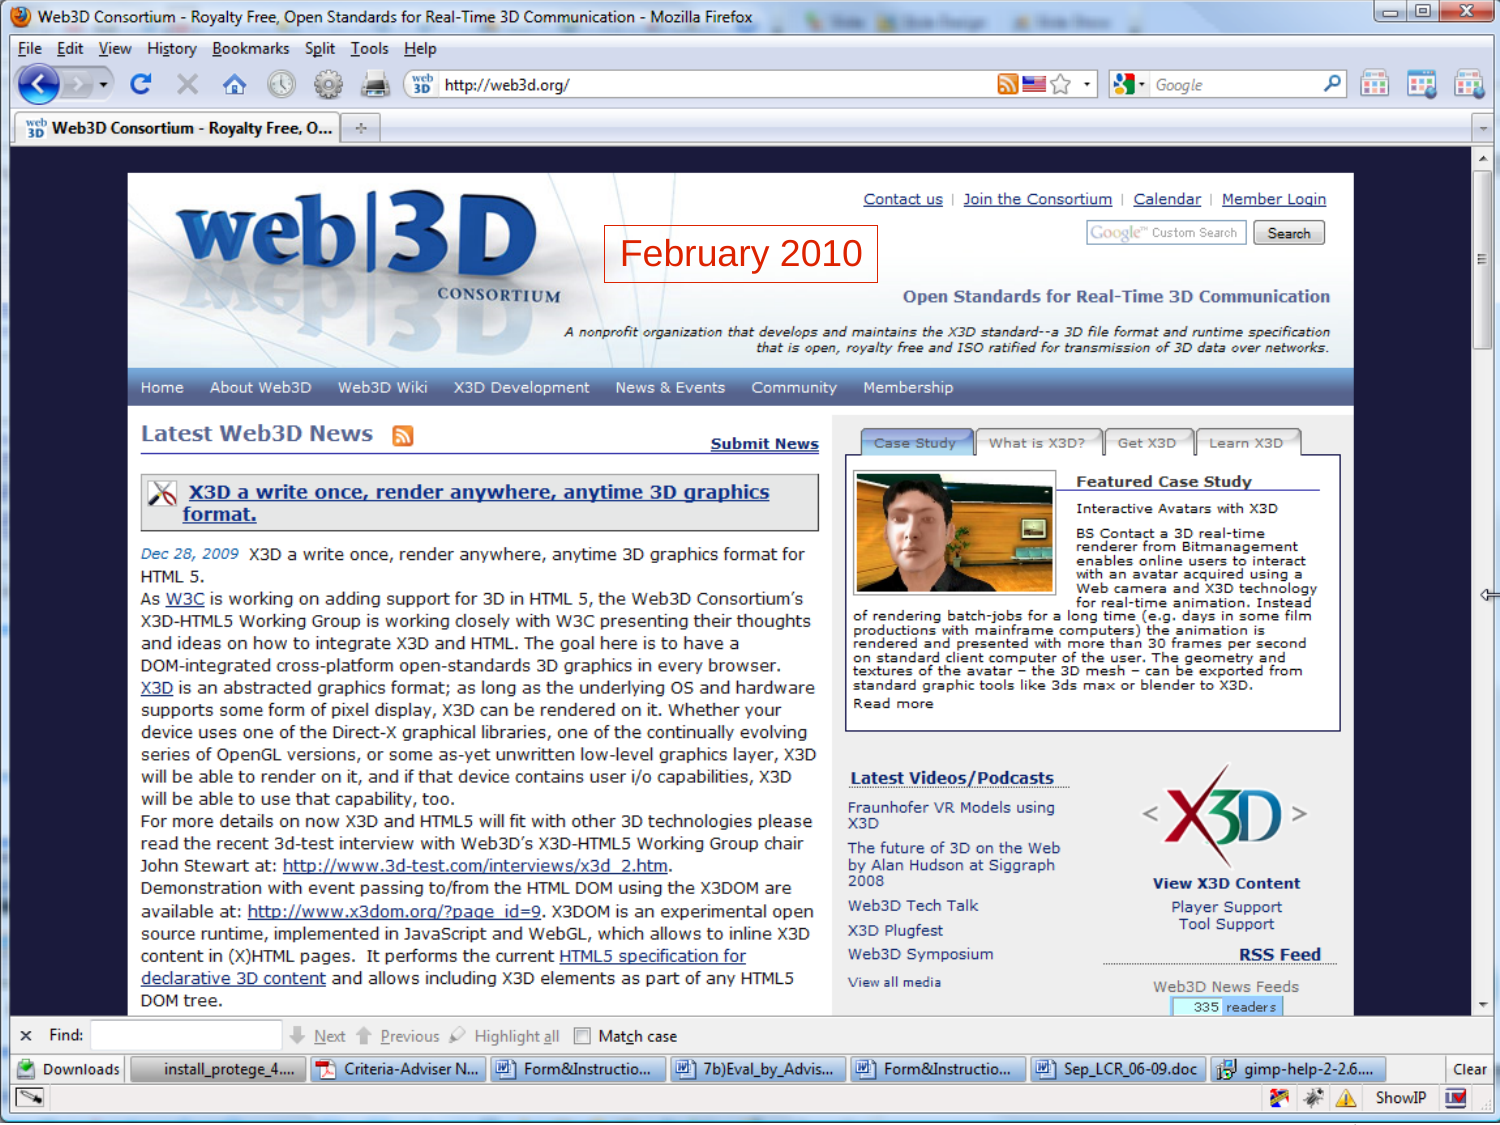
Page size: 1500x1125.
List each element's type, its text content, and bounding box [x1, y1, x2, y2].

picture [0, 0, 1500, 1125]
text_box February 2010 [604, 225, 878, 283]
